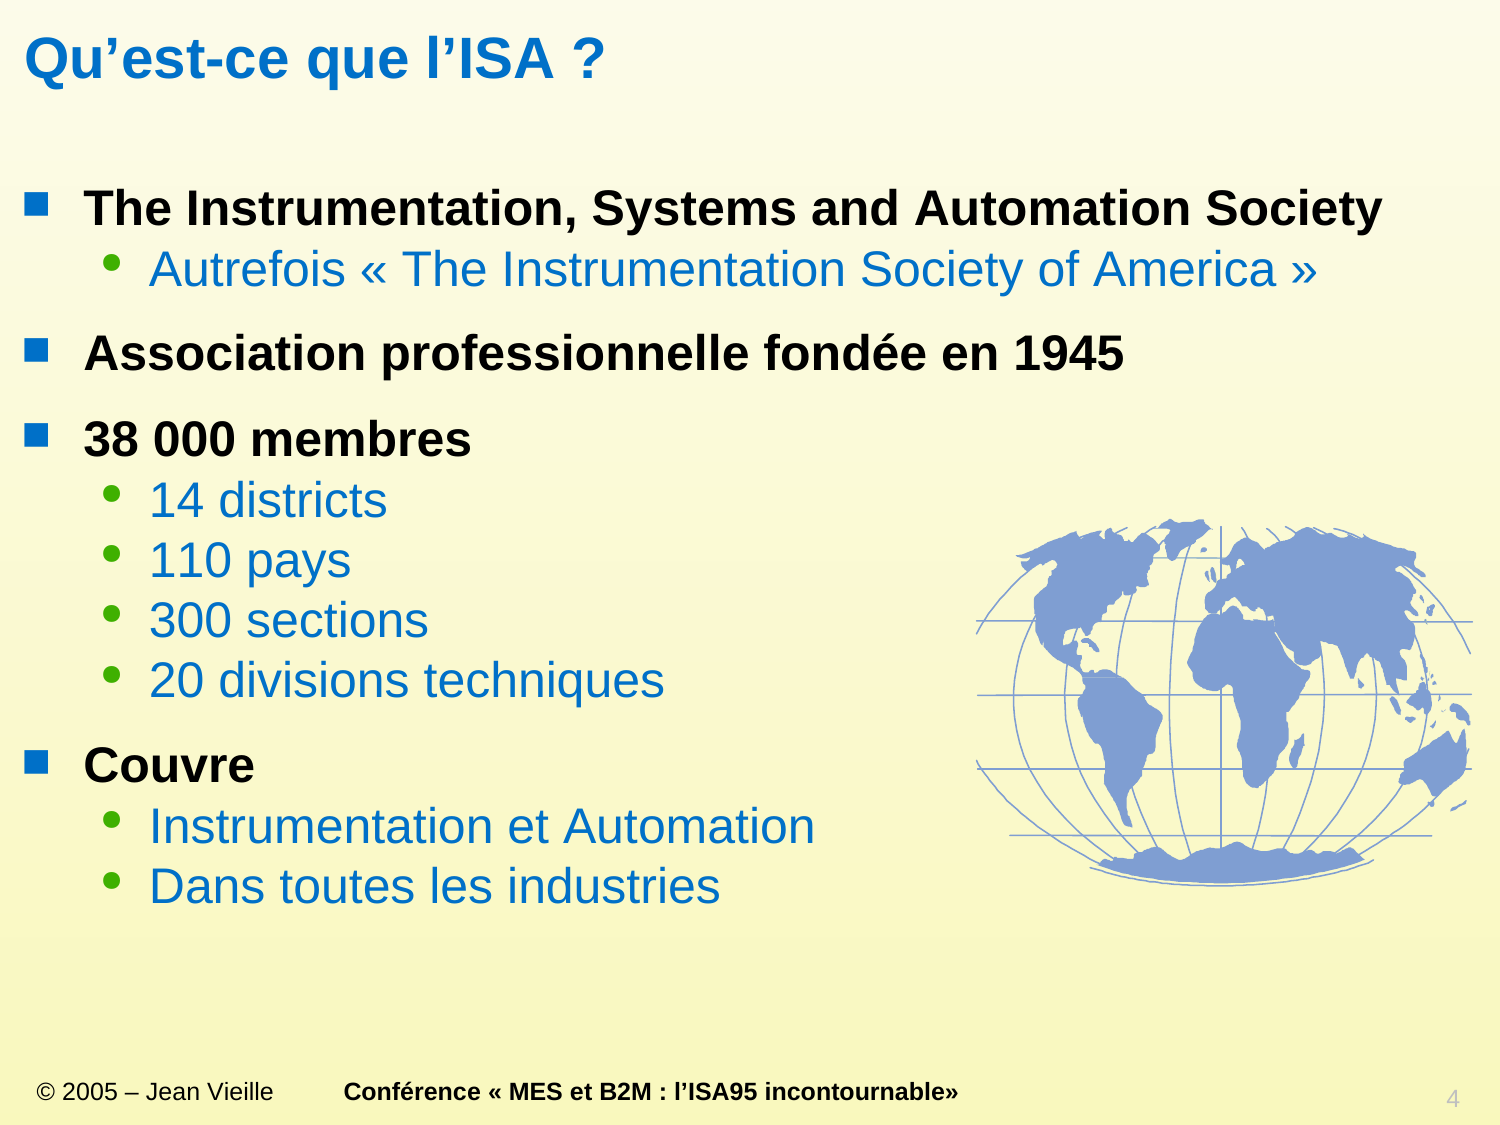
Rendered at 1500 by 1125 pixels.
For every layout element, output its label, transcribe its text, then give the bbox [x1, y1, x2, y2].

picture [975, 517, 1474, 888]
title Qu’est-ce que l’ISA ? [9, 12, 1476, 151]
list The Instrumentation, Systems and Automation Society Autrefois « The Instrumentation Society of America » Association professionnelle fondée en 1945 38 000 membres 14 districts 110 pays 300 sections 20 divisions techniques Couvre Instrumentation et Automation Dans toutes les industries [12, 174, 1476, 1026]
